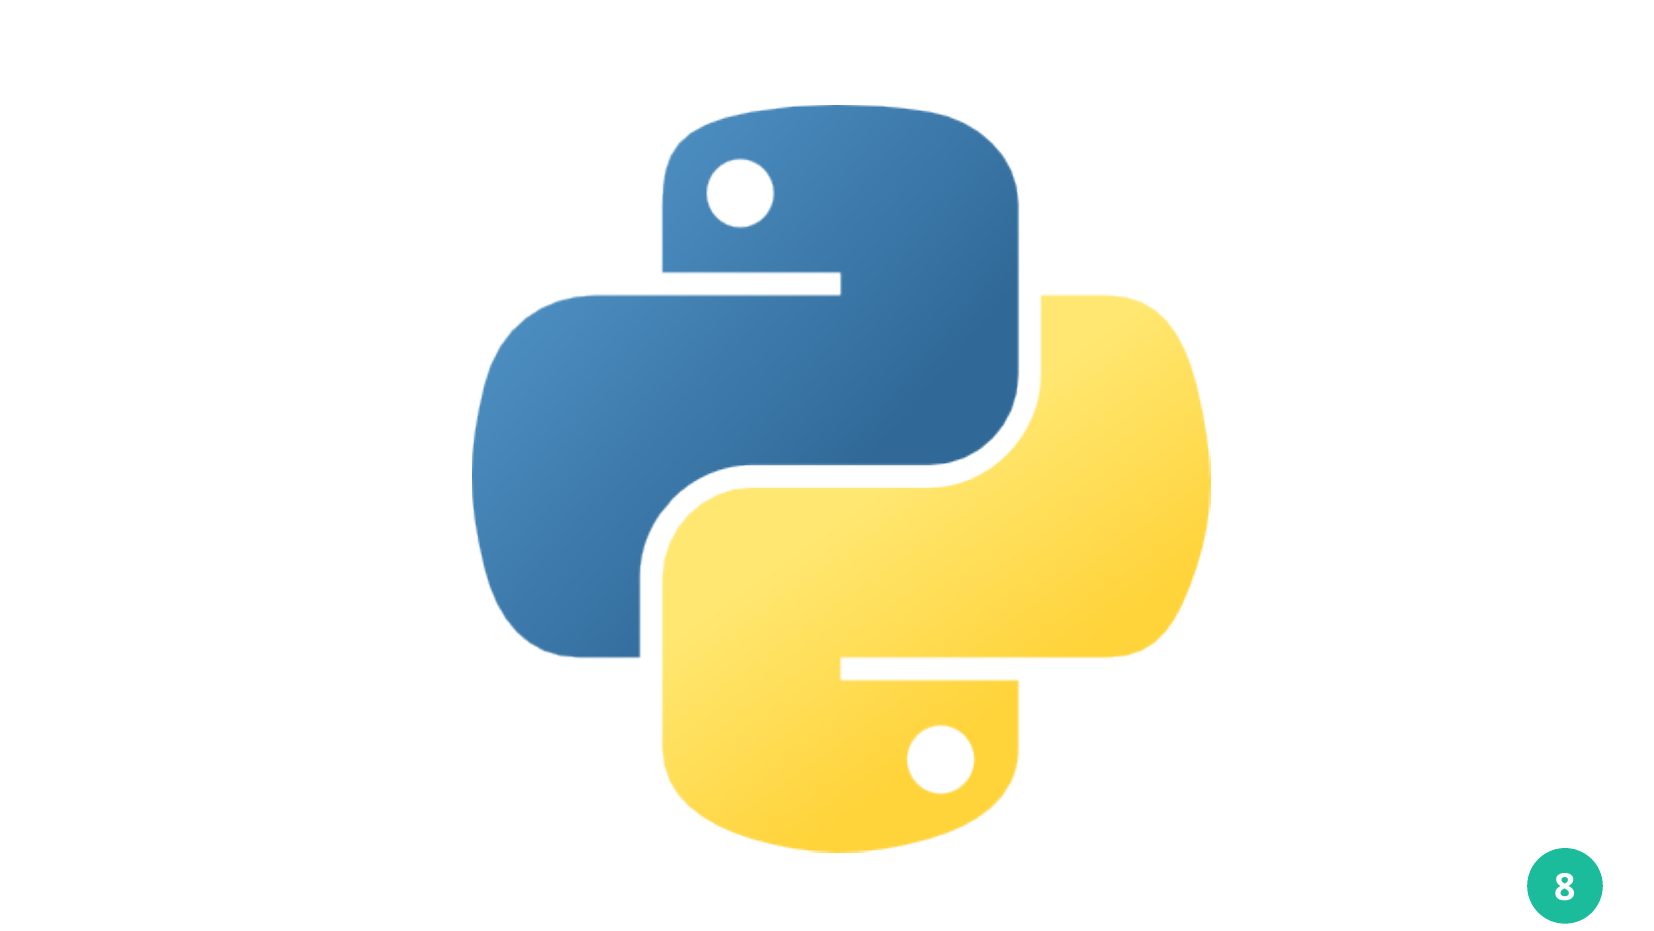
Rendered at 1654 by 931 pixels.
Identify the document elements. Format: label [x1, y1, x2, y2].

picture [472, 105, 1211, 853]
